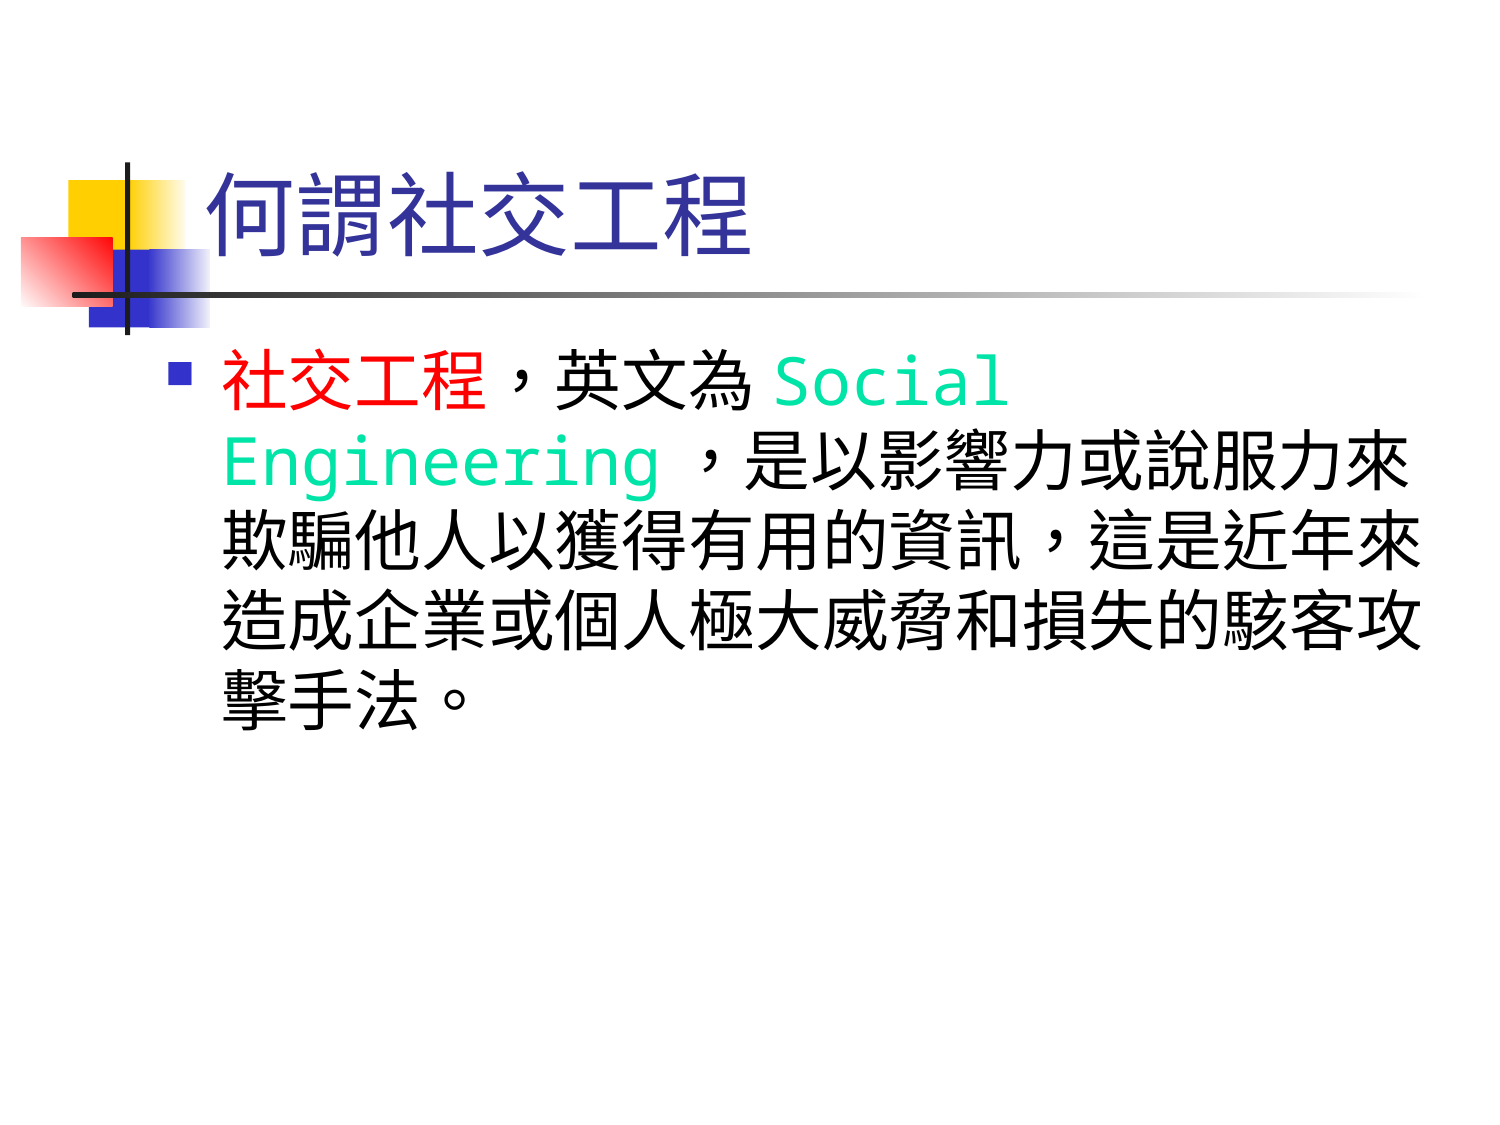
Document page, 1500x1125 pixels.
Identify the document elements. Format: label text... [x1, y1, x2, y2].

list 社交工程，英文為Social Engineering，是以影響力或說服力來欺騙他人以獲得有用的資訊，這是近年來造成企業或個人極大威脅和損失的駭客攻擊手法。 [149, 331, 1469, 1007]
title 何謂社交工程 [188, 35, 1468, 276]
